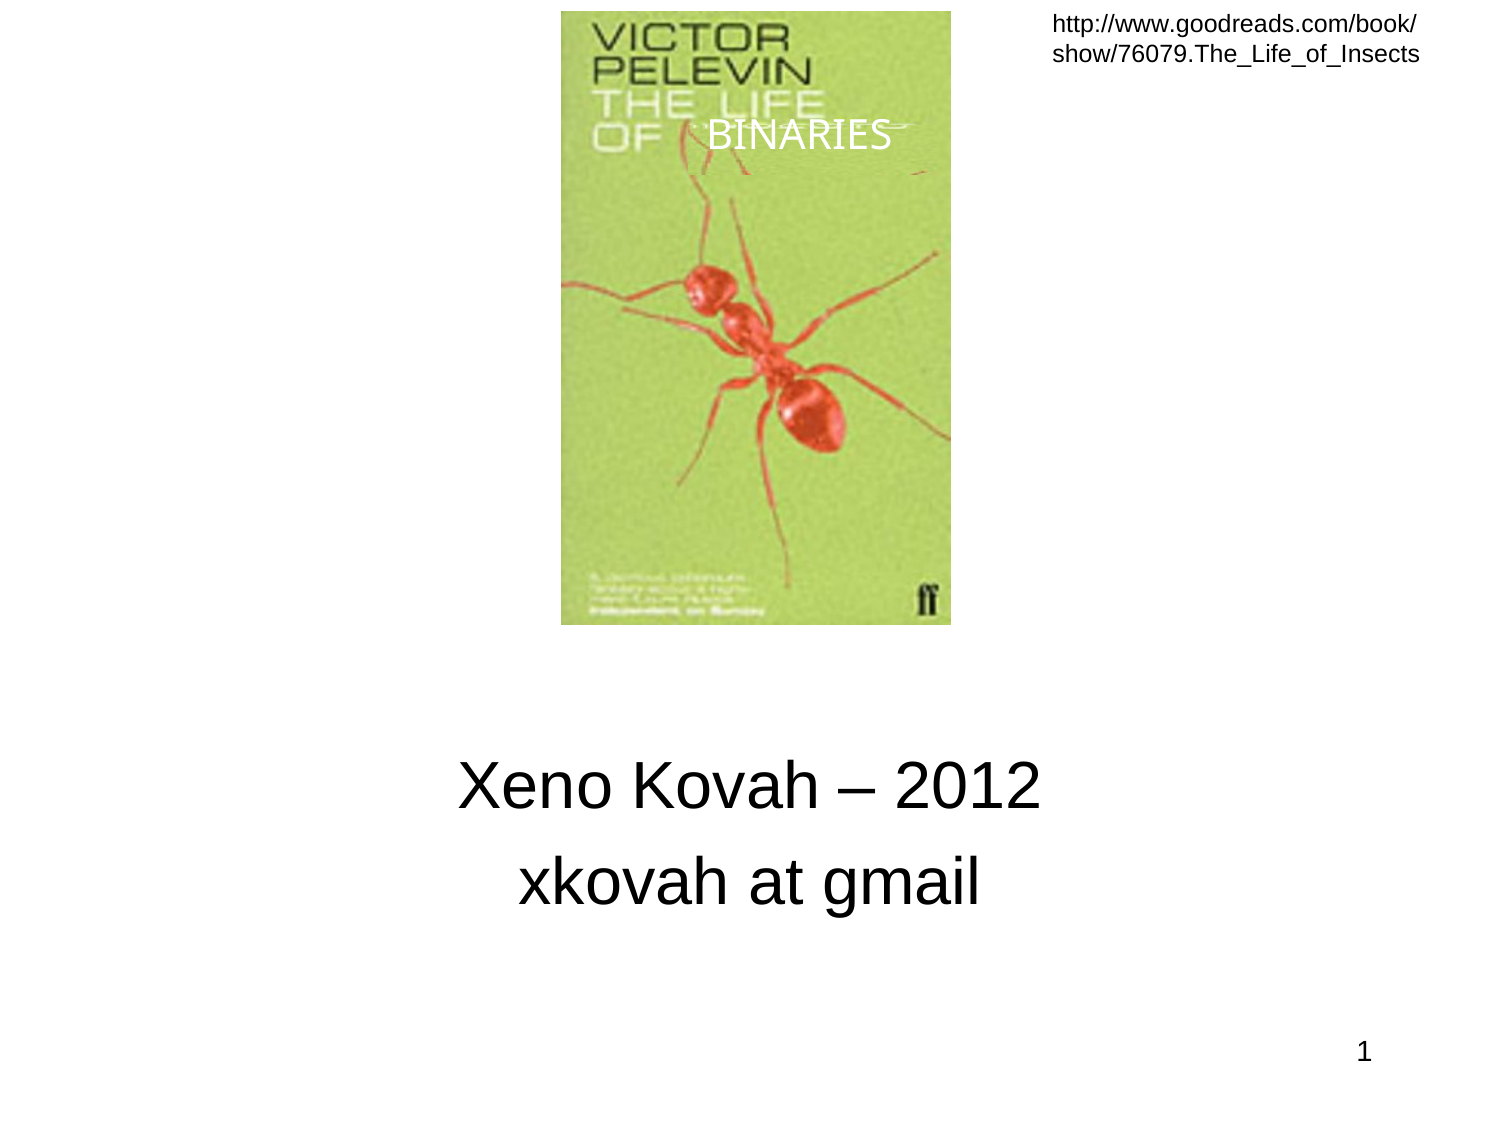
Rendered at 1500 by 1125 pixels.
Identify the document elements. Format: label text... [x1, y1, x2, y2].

text_box BINARIES [691, 99, 908, 166]
picture [561, 11, 951, 625]
text_box http://www.goodreads.com/book/show/76079.The_Life_of_Insects [1037, 0, 1500, 76]
text_box <number> [1074, 1025, 1388, 1101]
text_box Xeno Kovah – 2012 xkovah at gmail [225, 637, 1276, 1125]
